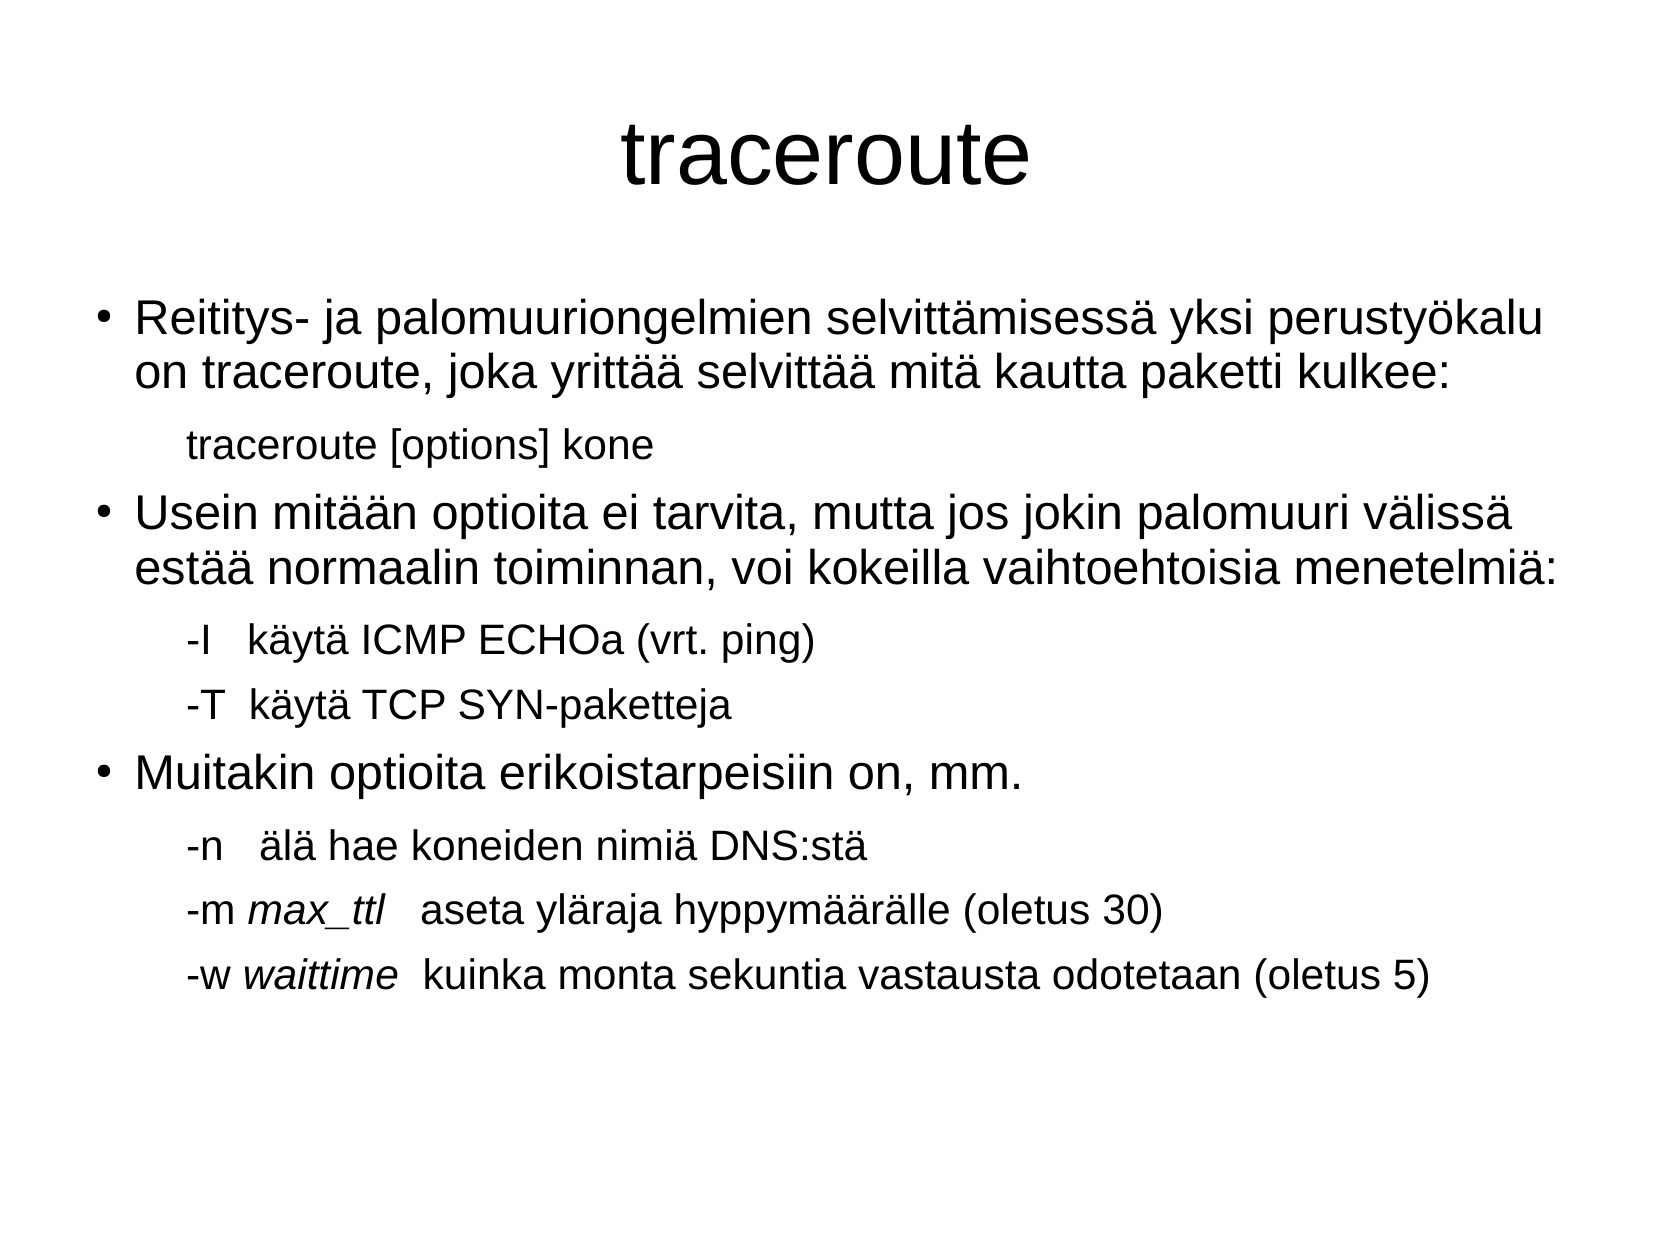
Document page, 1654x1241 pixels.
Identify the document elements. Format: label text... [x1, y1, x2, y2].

title traceroute [82, 49, 1571, 257]
list Reititys- ja palomuuriongelmien selvittämisessä yksi perustyökalu on traceroute, joka yrittää selvittää mitä kautta paketti kulkee: traceroute [options] kone Usein mitään optioita ei tarvita, mutta jos jokin palomuuri välissä estää normaalin toiminnan, voi kokeilla vaihtoehtoisia menetelmiä: -I käytä ICMP ECHOa (vrt. ping) -T käytä TCP SYN-paketteja Muitakin optioita erikoistarpeisiin on, mm. -n älä hae koneiden nimiä DNS:stä -m max_ttl aseta yläraja hyppymäärälle (oletus 30) -w waittime kuinka monta sekuntia vastausta odotetaan (oletus 5) [82, 290, 1571, 1010]
